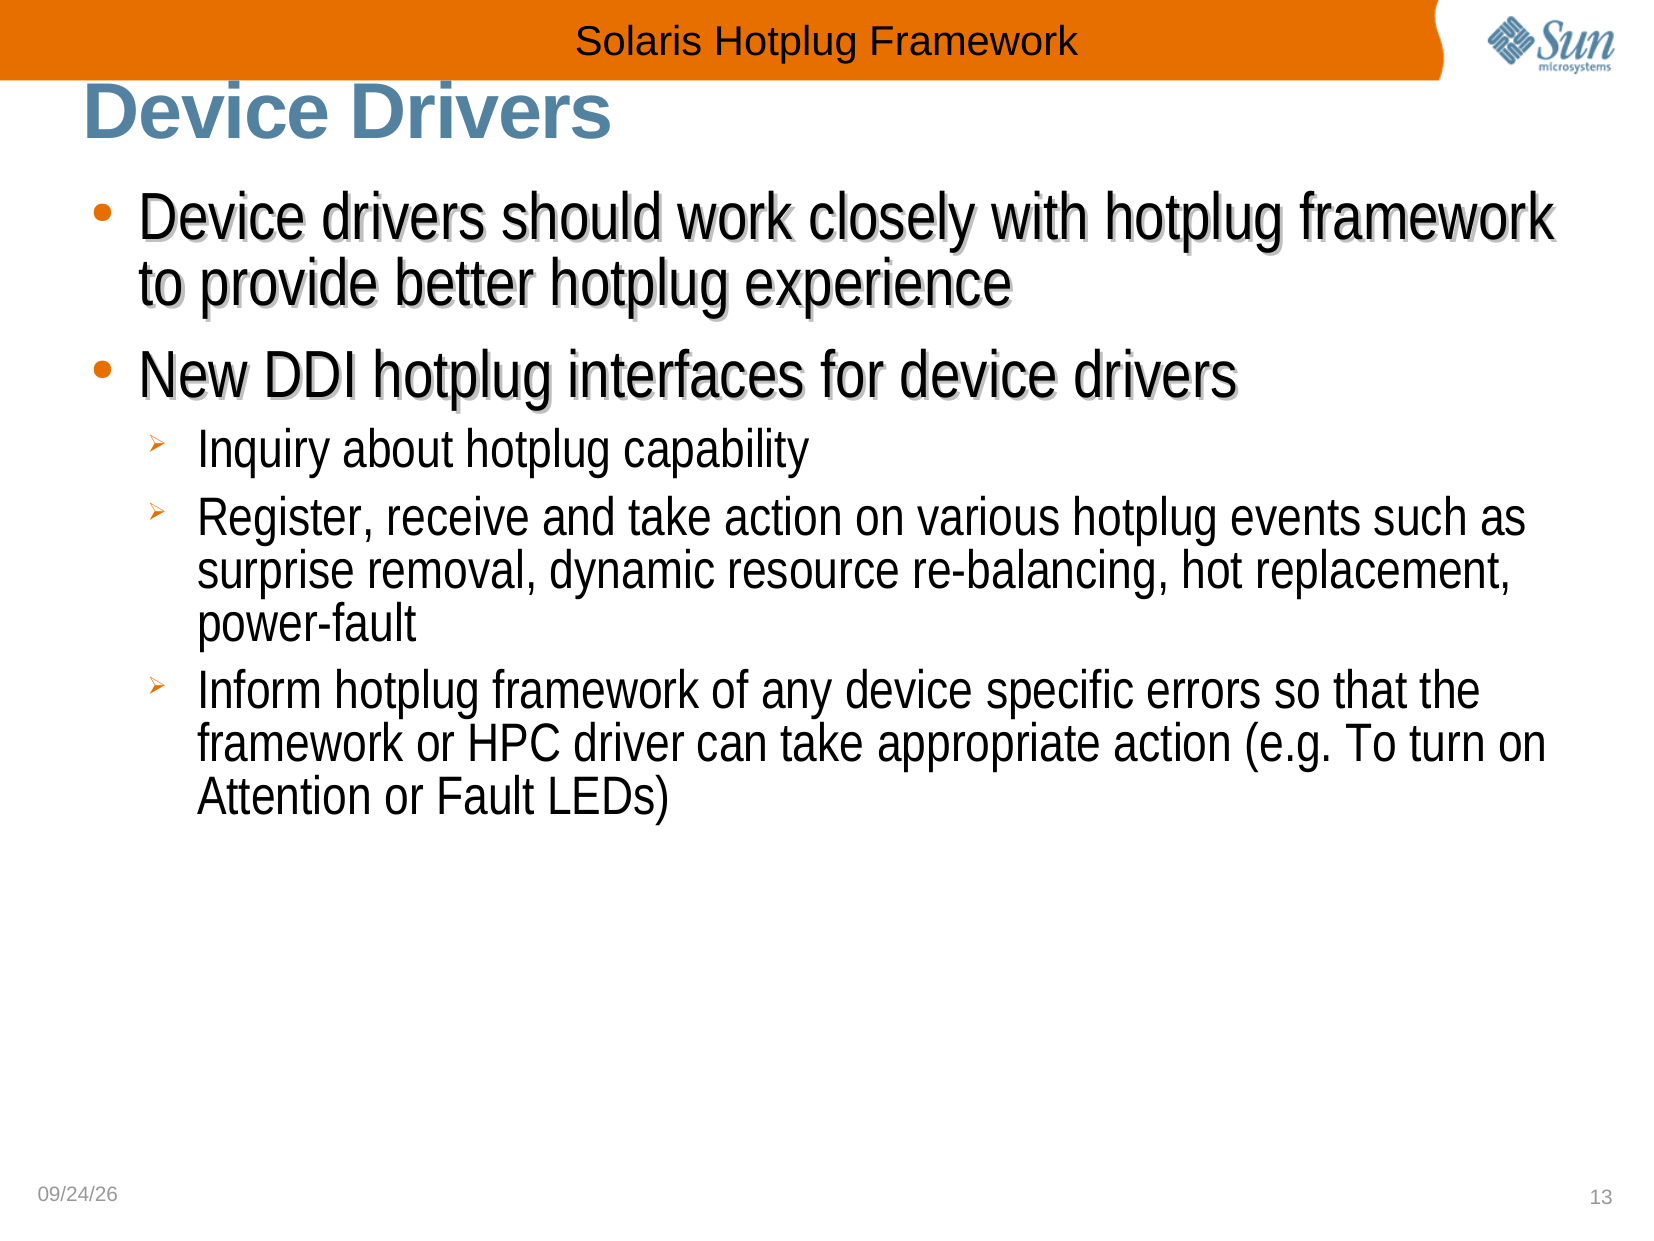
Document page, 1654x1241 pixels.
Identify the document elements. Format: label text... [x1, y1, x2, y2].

title Device Drivers [82, 75, 1585, 164]
list Device drivers should work closely with hotplug framework to provide better hotplug experience New DDI hotplug interfaces for device drivers Inquiry about hotplug capability Register, receive and take action on various hotplug events such as surprise removal, dynamic resource re-balancing, hot replacement, power-fault Inform hotplug framework of any device specific errors so that the framework or HPC driver can take appropriate action (e.g. To turn on Attention or Fault LEDs) [71, 187, 1613, 1121]
picture [0, 0, 1654, 83]
